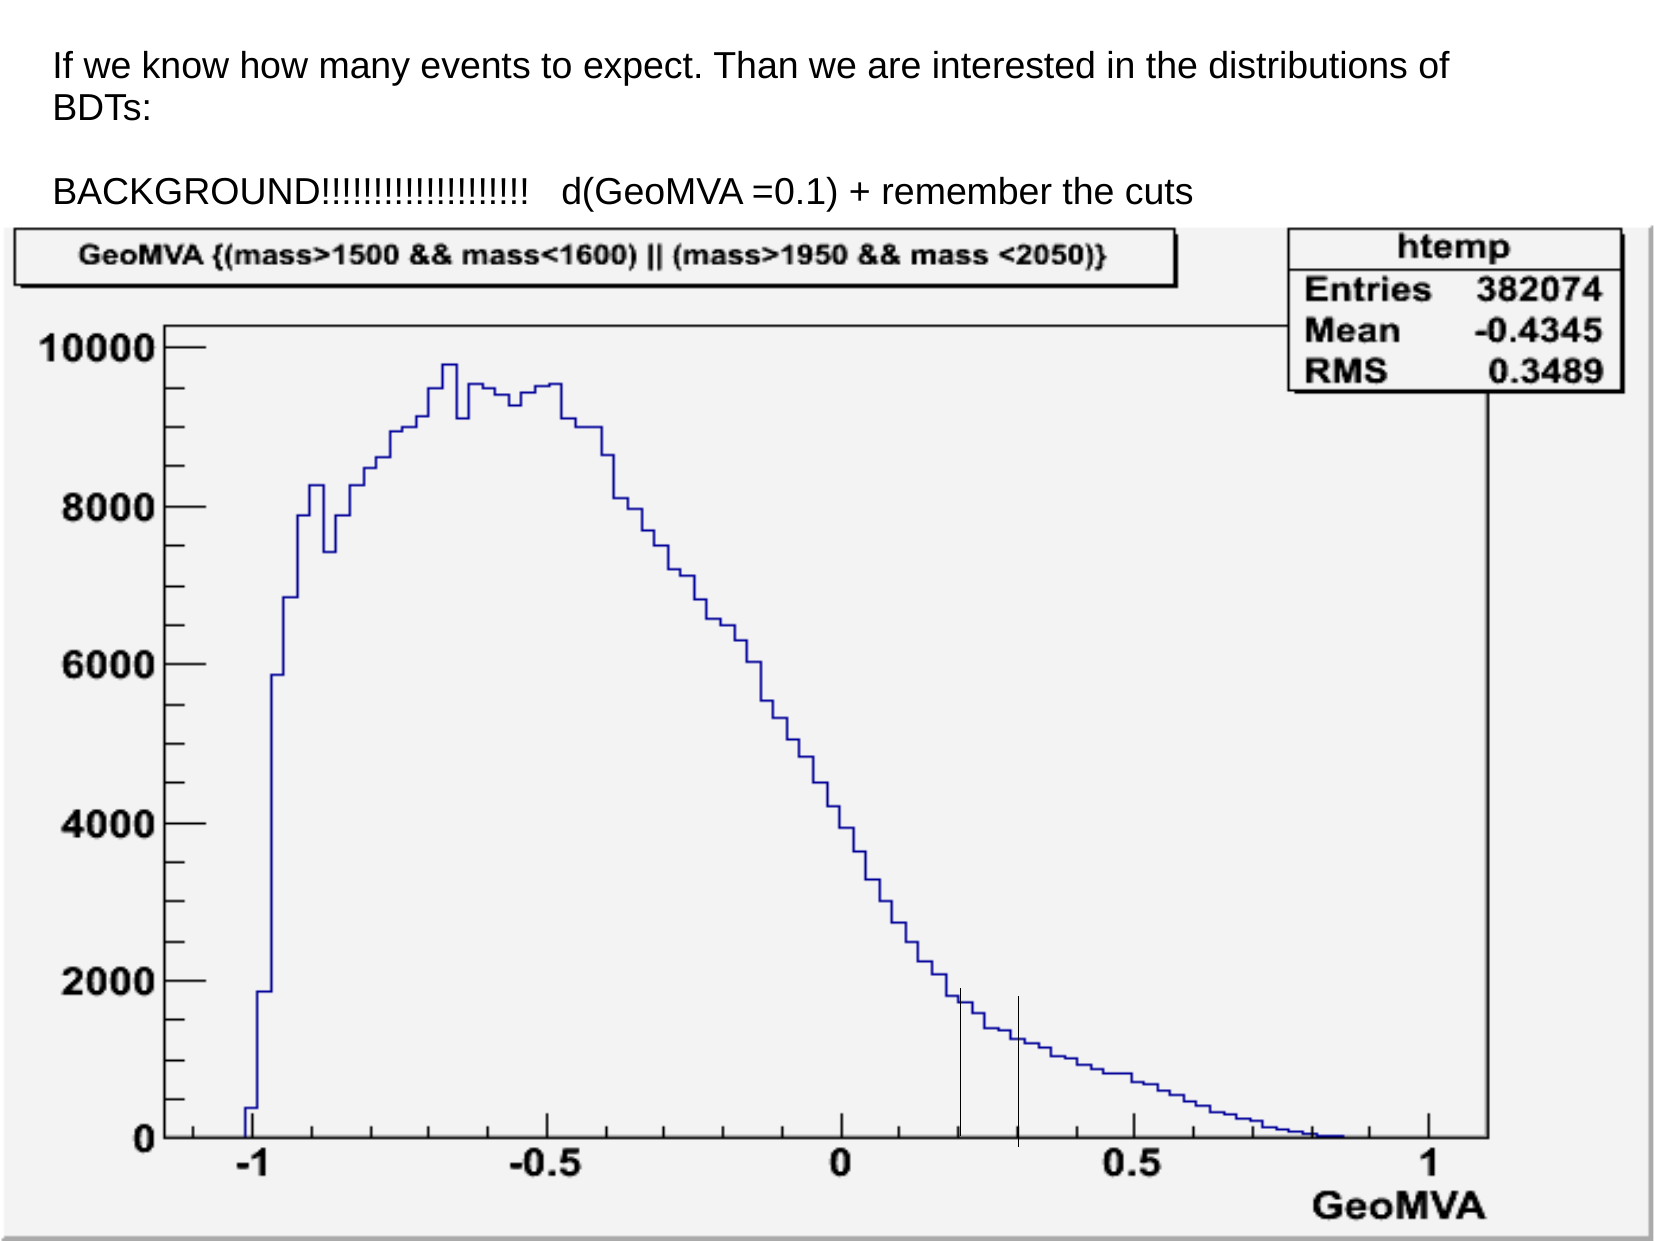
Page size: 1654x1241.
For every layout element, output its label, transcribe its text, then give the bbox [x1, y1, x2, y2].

text_box If we know how many events to expect. Than we are interested in the distributions of BDTs: BACKGROUND!!!!!!!!!!!!!!!!!!!! d(GeoMVA =0.1) + remember the cuts [37, 37, 1576, 224]
picture [0, 224, 1654, 1241]
